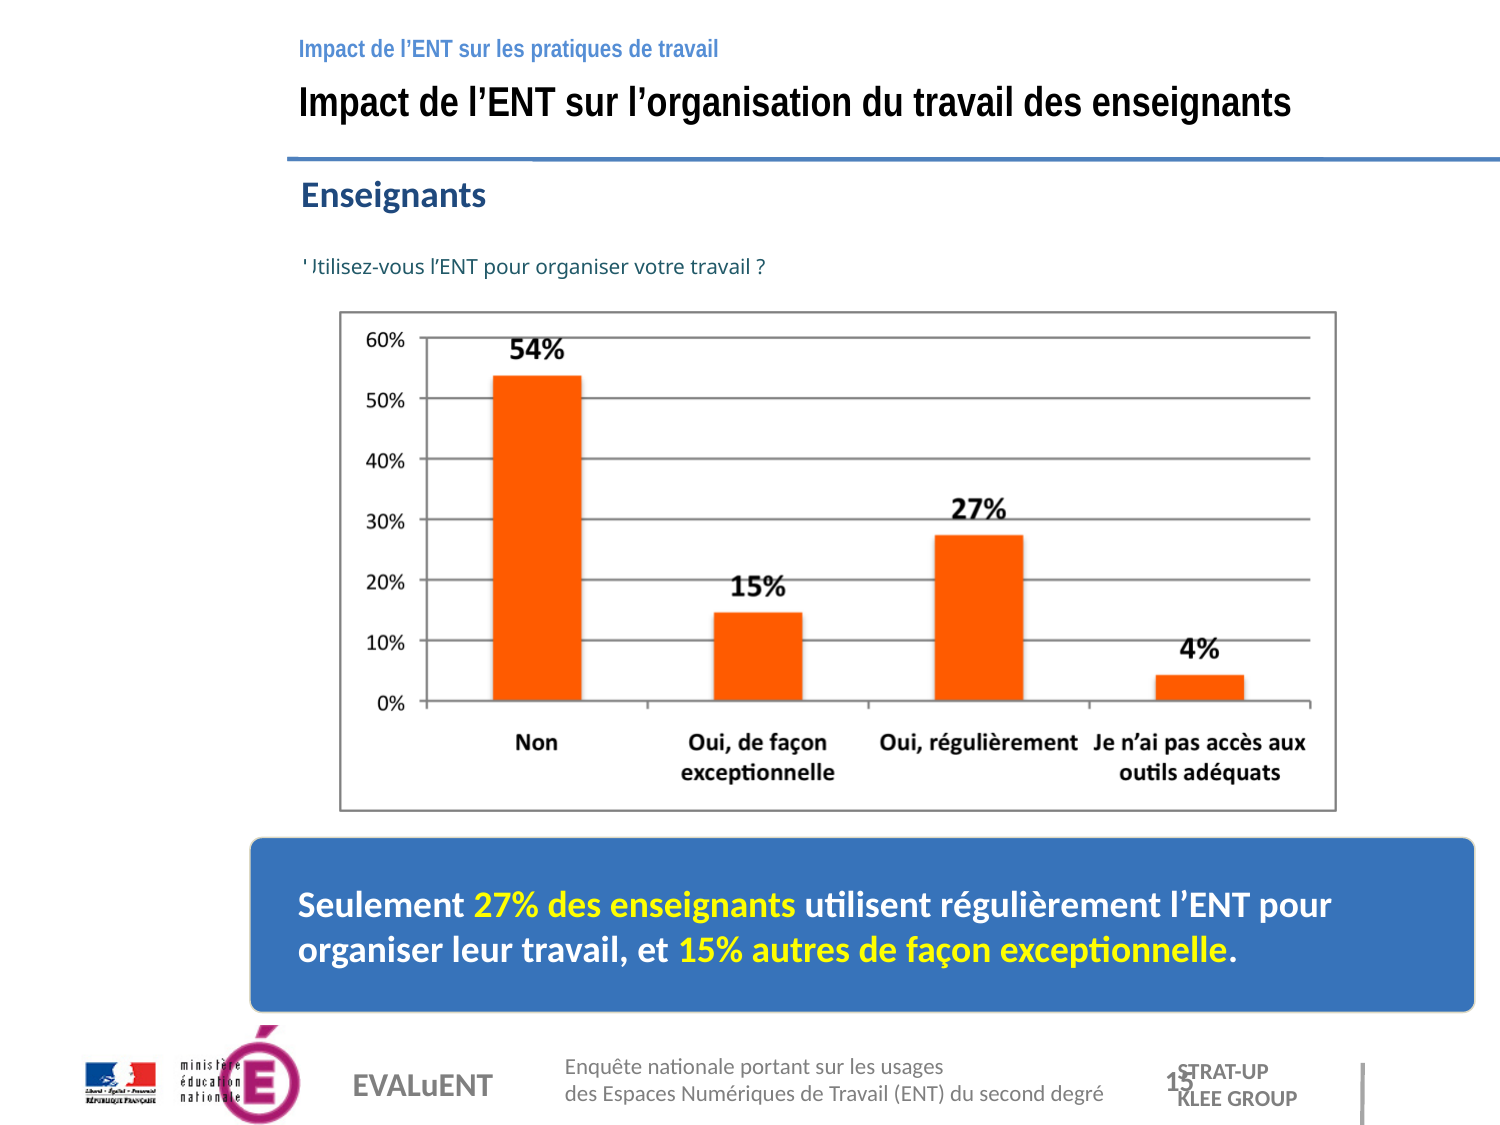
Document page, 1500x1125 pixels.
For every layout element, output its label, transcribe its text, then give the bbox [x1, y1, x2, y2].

text_box [1074, 1050, 1426, 1110]
text_box Impact de l’ENT sur les pratiques de travail Impact de l’ENT sur l’organisation du travail des enseignants [284, 25, 1455, 100]
text_box Enseignants [286, 162, 504, 224]
text_box Utilisez-vous l’ENT pour organiser votre travail ? [287, 245, 1375, 288]
picture [338, 310, 1338, 813]
text_box Seulement 27% des enseignants utilisent régulièrement l’ENT pour organiser leur travail, et 15% autres de façon exceptionnelle. [249, 837, 1475, 1013]
